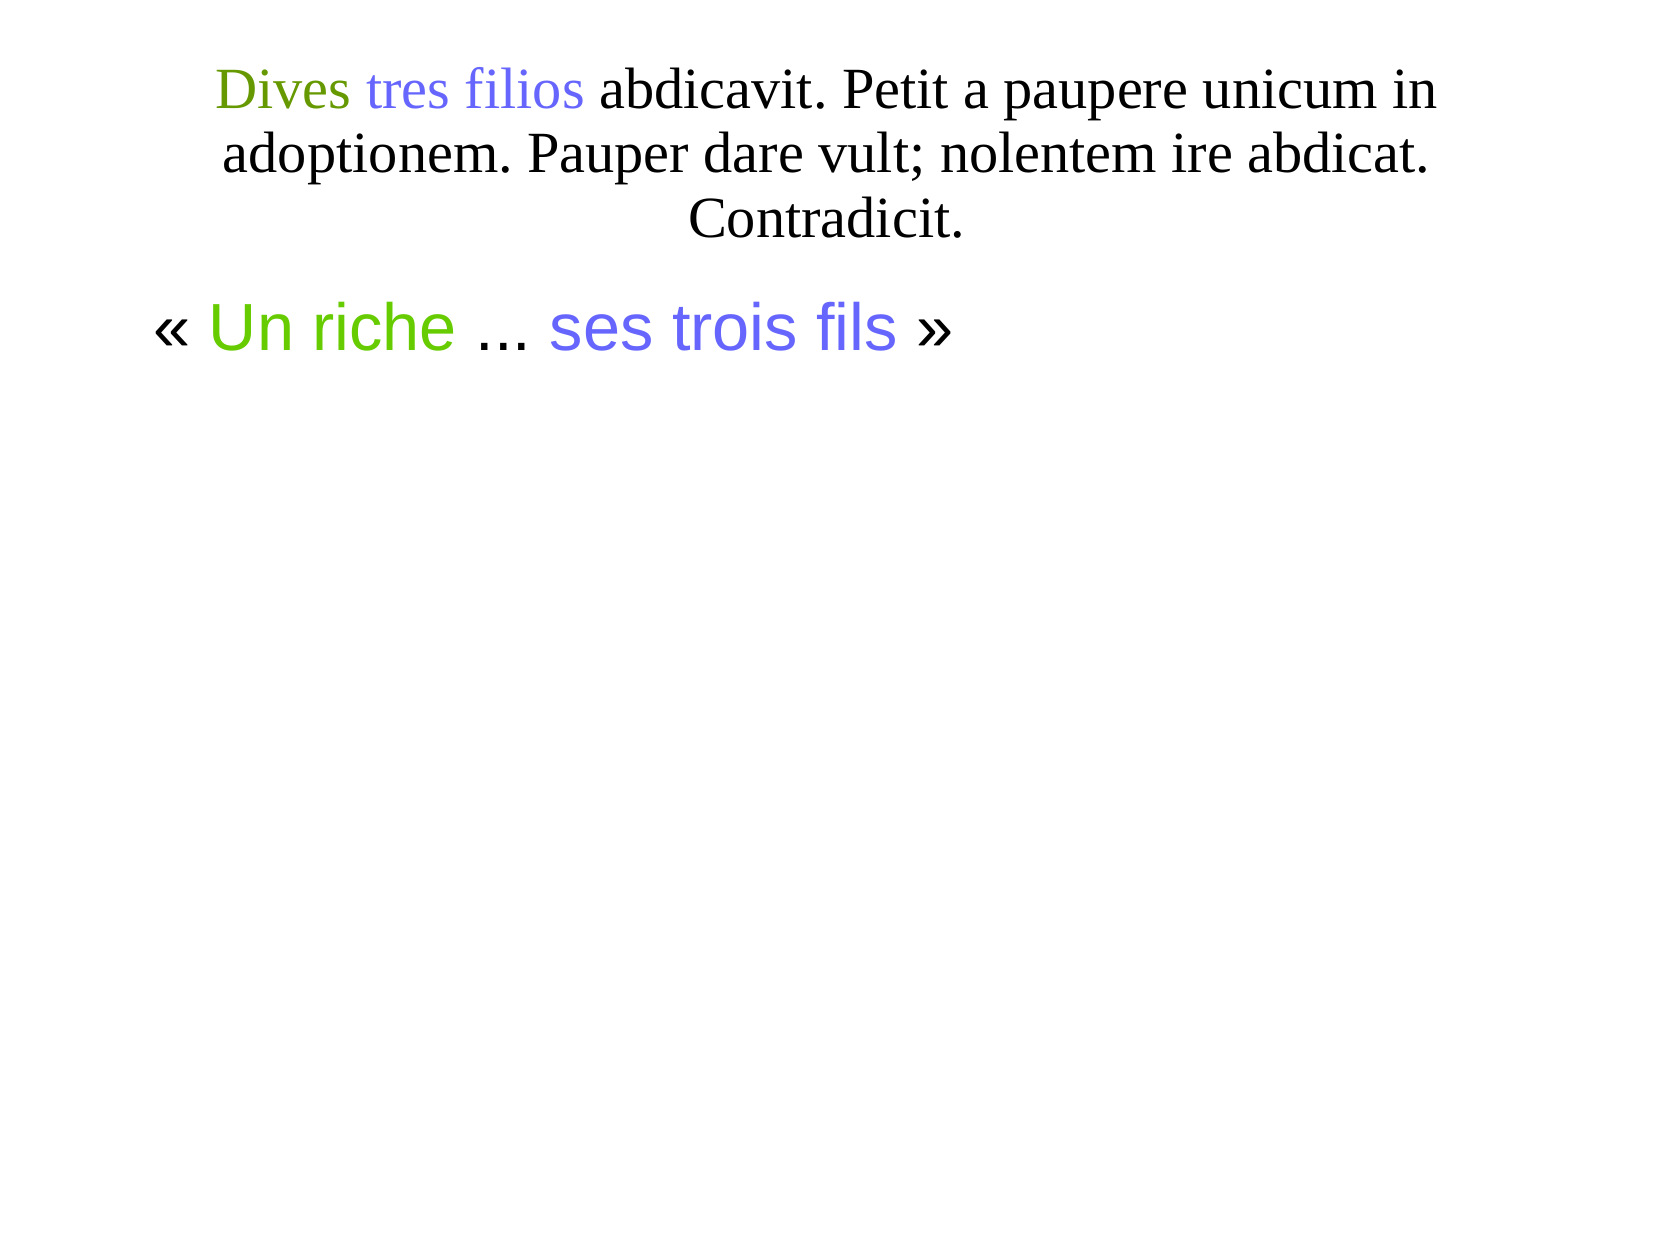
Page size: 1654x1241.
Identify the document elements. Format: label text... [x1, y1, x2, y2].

title Dives tres filios abdicavit. Petit a paupere unicum in adoptionem. Pauper dare vult; nolentem ire abdicat. Contradicit. [82, 49, 1571, 257]
list « Un riche ... ses trois fils » [82, 290, 1571, 1010]
